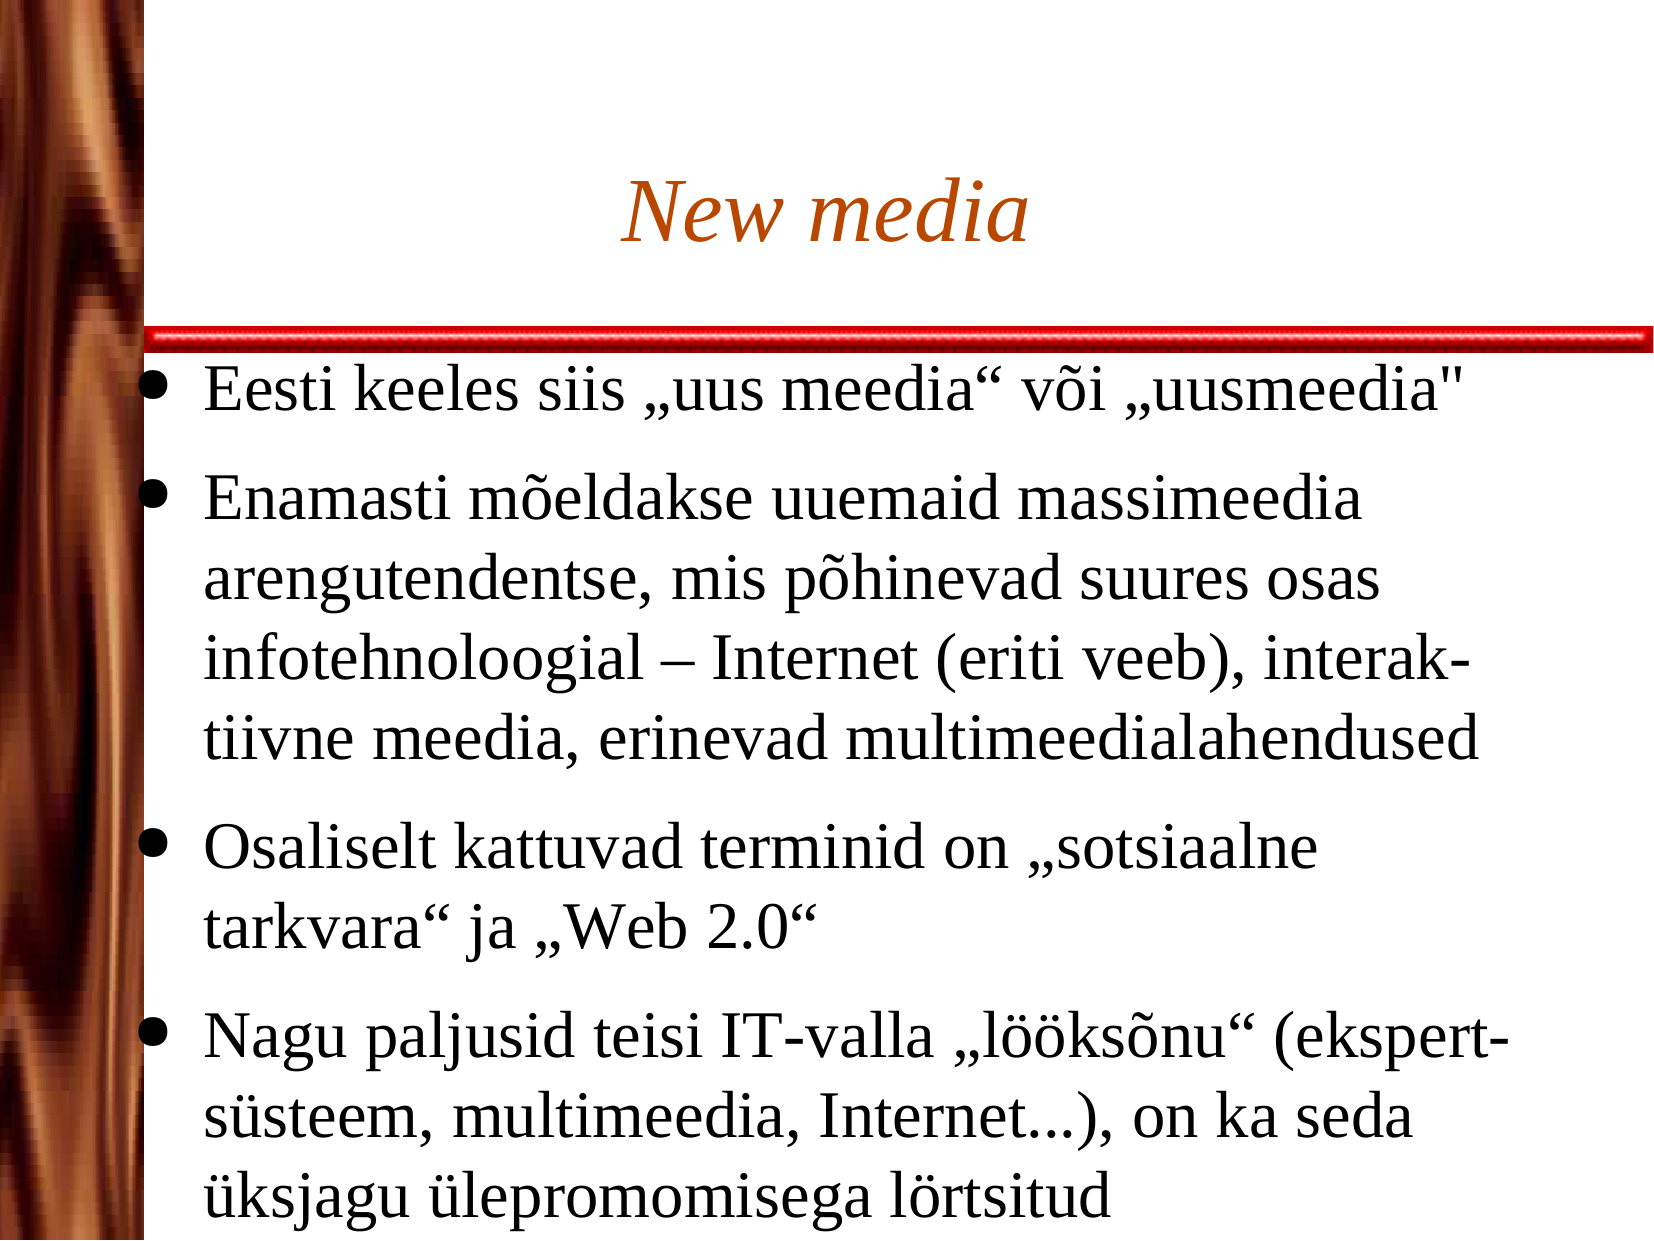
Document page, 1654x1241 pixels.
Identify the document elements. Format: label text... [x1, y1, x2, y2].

title New media [121, 102, 1534, 310]
picture [0, 0, 1654, 1240]
list Eesti keeles siis „uus meedia“ või „uusmeedia" Enamasti mõeldakse uuemaid massimeedia arengutendentse, mis põhinevad suures osas infotehnoloogial – Internet (eriti veeb), interak-tiivne meedia, erinevad multimeedialahendused Osaliselt kattuvad terminid on „sotsiaalne tarkvara“ ja „Web 2.0“ Nagu paljusid teisi IT-valla „lööksõnu“ (ekspert-süsteem, multimeedia, Internet...), on ka seda üksjagu ülepromomisega lörtsitud [121, 344, 1534, 1226]
